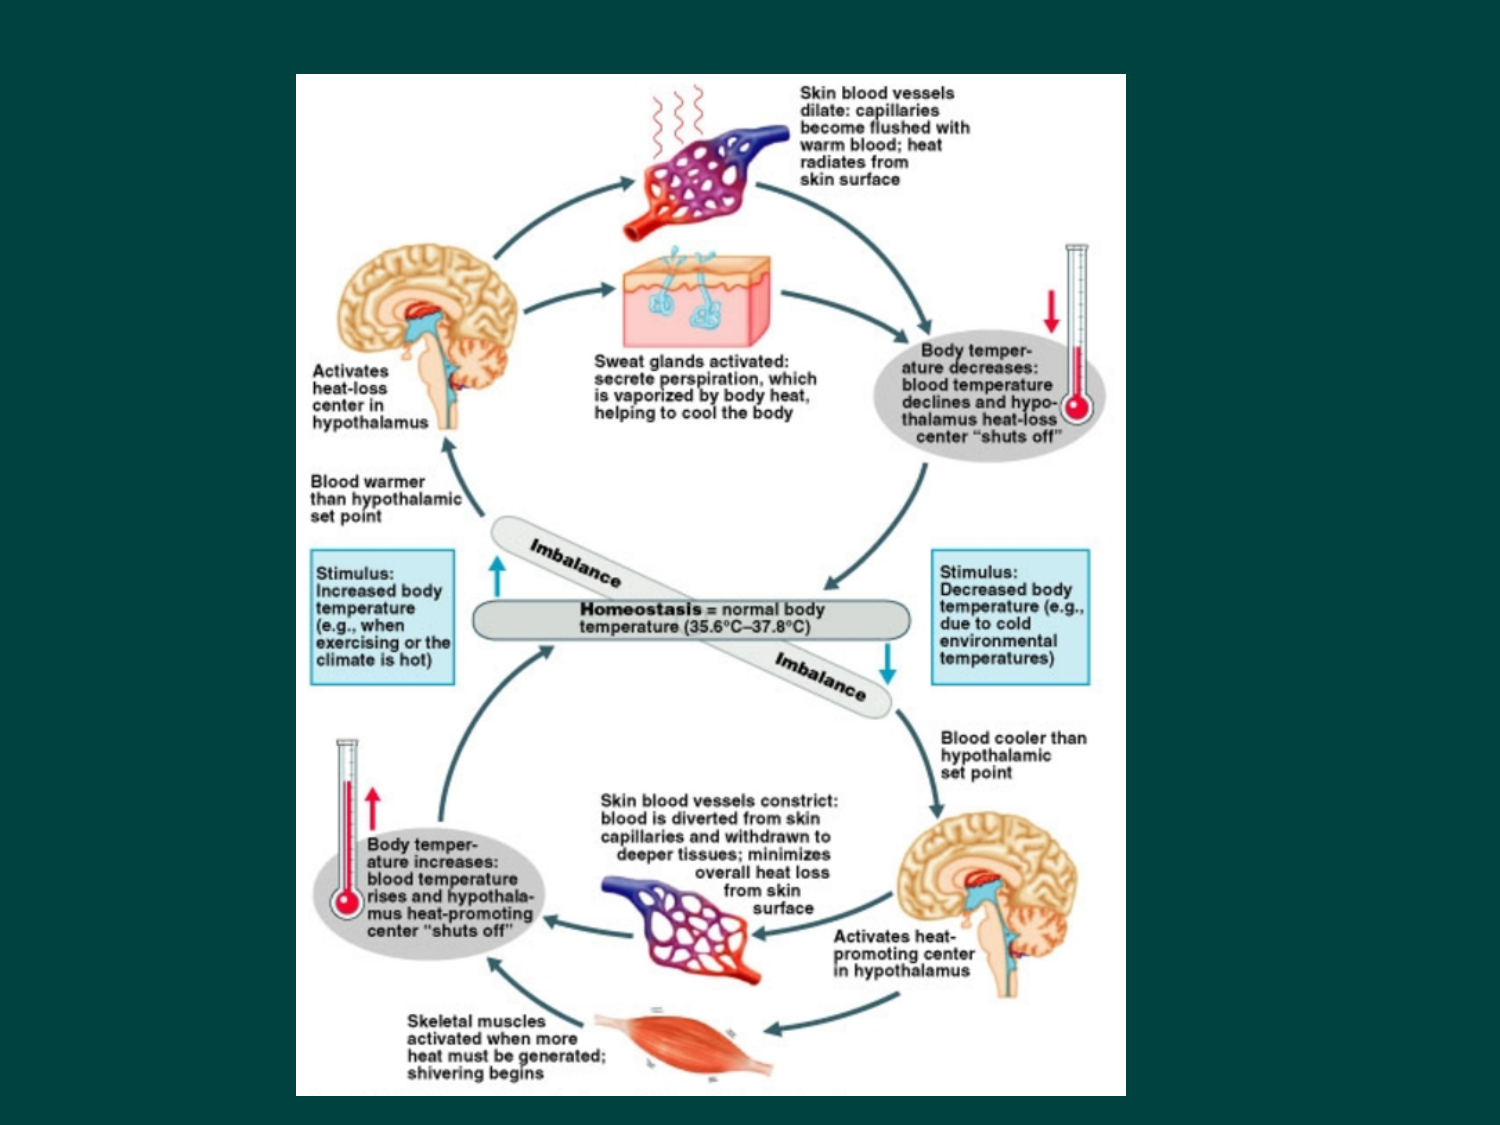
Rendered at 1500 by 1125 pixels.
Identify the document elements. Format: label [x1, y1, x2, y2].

picture [296, 74, 1126, 1096]
